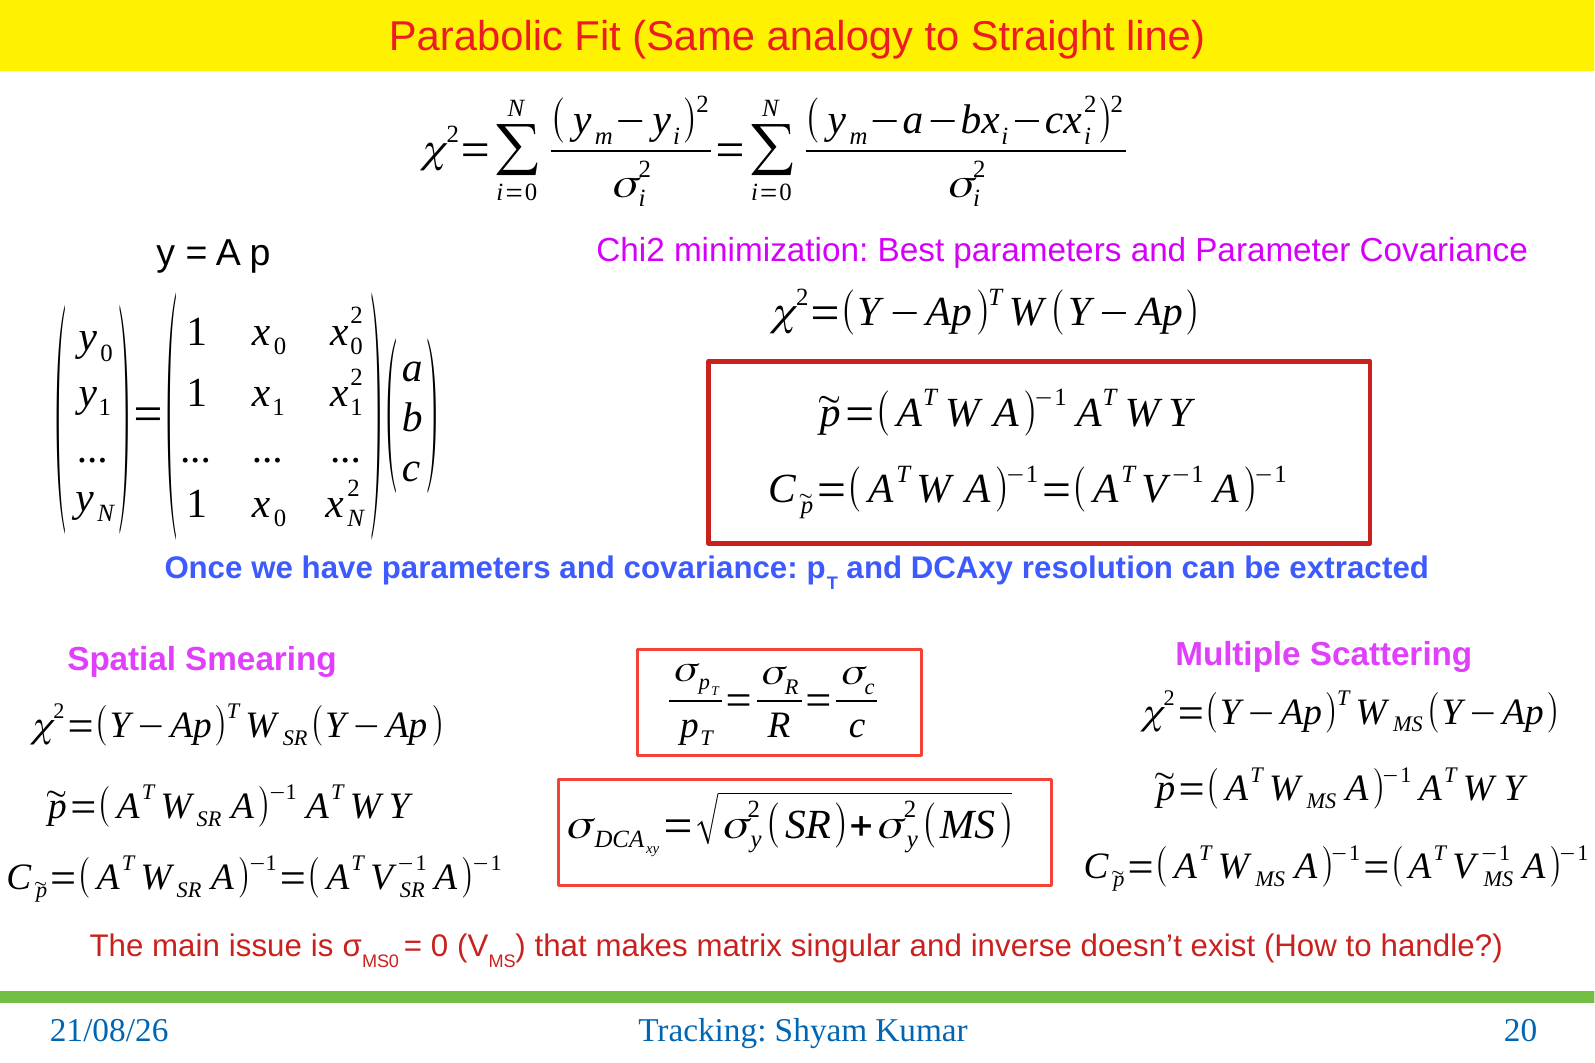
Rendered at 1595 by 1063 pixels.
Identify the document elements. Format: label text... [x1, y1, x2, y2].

chart [761, 460, 1294, 519]
chart [413, 91, 1134, 213]
title Parabolic Fit (Same analogy to Straight line) [0, 0, 1595, 71]
chart [37, 779, 422, 832]
chart [23, 698, 450, 751]
chart [763, 283, 1205, 339]
chart [809, 383, 1203, 439]
text_box Chi2 minimization: Best parameters and Parameter Covariance [295, 224, 1595, 277]
chart [0, 850, 508, 903]
text_box Spatial Smearing [0, 643, 485, 686]
chart [1145, 761, 1536, 815]
text_box The main issue is σMS0 = 0 (VMS) that makes matrix singular and inverse doesn’t exist (How to handle?) [0, 921, 1595, 1030]
chart [560, 791, 1020, 858]
chart [47, 290, 446, 543]
chart [1133, 685, 1566, 738]
text_box Multiple Scattering [1051, 643, 1595, 681]
text_box y = A p [141, 224, 414, 282]
chart [1077, 840, 1595, 893]
text_box Once we have parameters and covariance: pT and DCAxy resolution can be extracted [0, 543, 1595, 643]
chart [661, 661, 885, 752]
